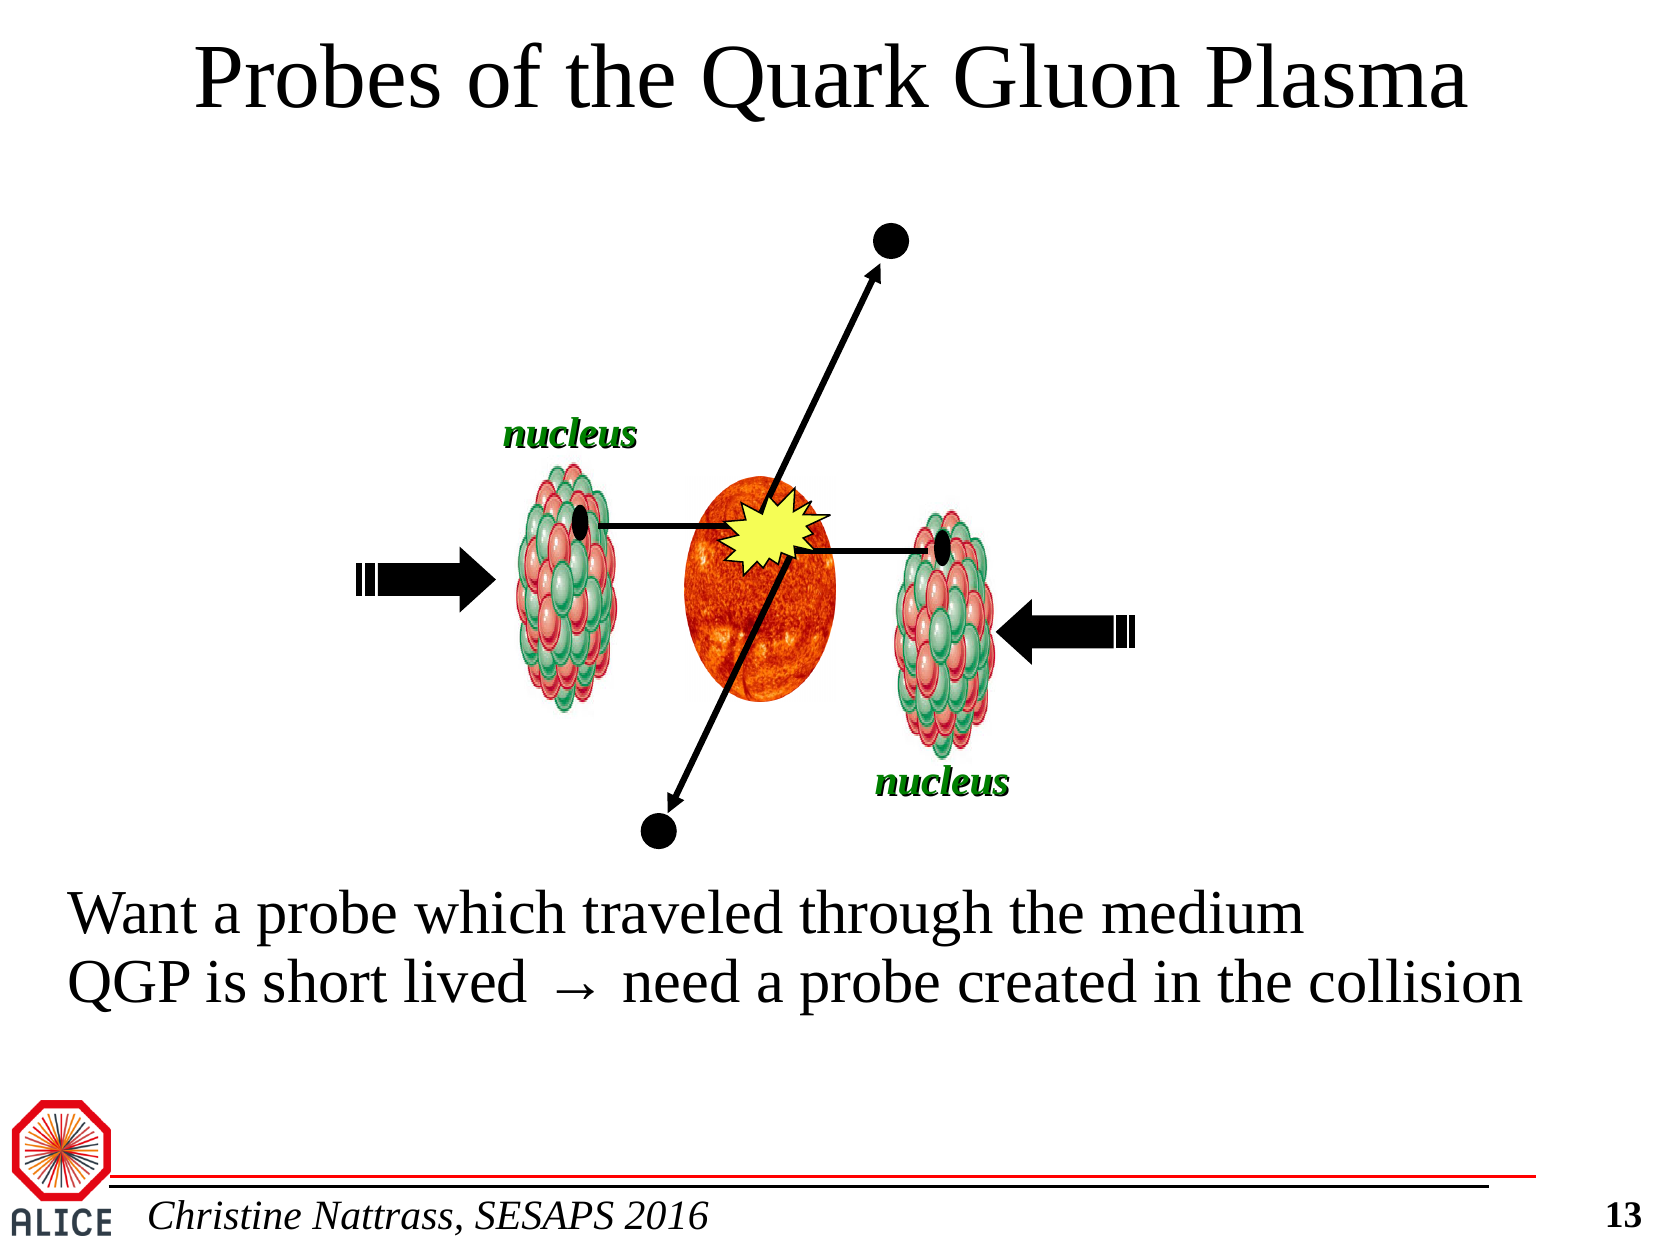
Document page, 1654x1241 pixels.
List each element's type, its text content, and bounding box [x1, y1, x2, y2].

picture [772, 476, 836, 548]
text_box [996, 600, 1113, 664]
text_box [873, 223, 909, 259]
text_box [1130, 616, 1134, 648]
text_box Want a probe which traveled through the medium QGP is short lived → need a probe created in the collision [52, 869, 1628, 1094]
picture [11, 1100, 111, 1236]
text_box [366, 564, 374, 595]
text_box [1117, 616, 1126, 648]
picture [725, 554, 836, 702]
text_box [641, 813, 677, 849]
picture [892, 495, 998, 749]
text_box [934, 530, 950, 566]
text_box [378, 548, 495, 611]
text_box [572, 505, 588, 541]
text_box nucleus [859, 749, 1025, 812]
picture [684, 476, 775, 523]
text_box nucleus [487, 401, 652, 464]
text_box [717, 488, 831, 576]
text_box [357, 564, 361, 595]
title Probes of the Quark Gluon Plasma [88, 15, 1577, 139]
picture [514, 464, 620, 719]
picture [684, 529, 786, 702]
